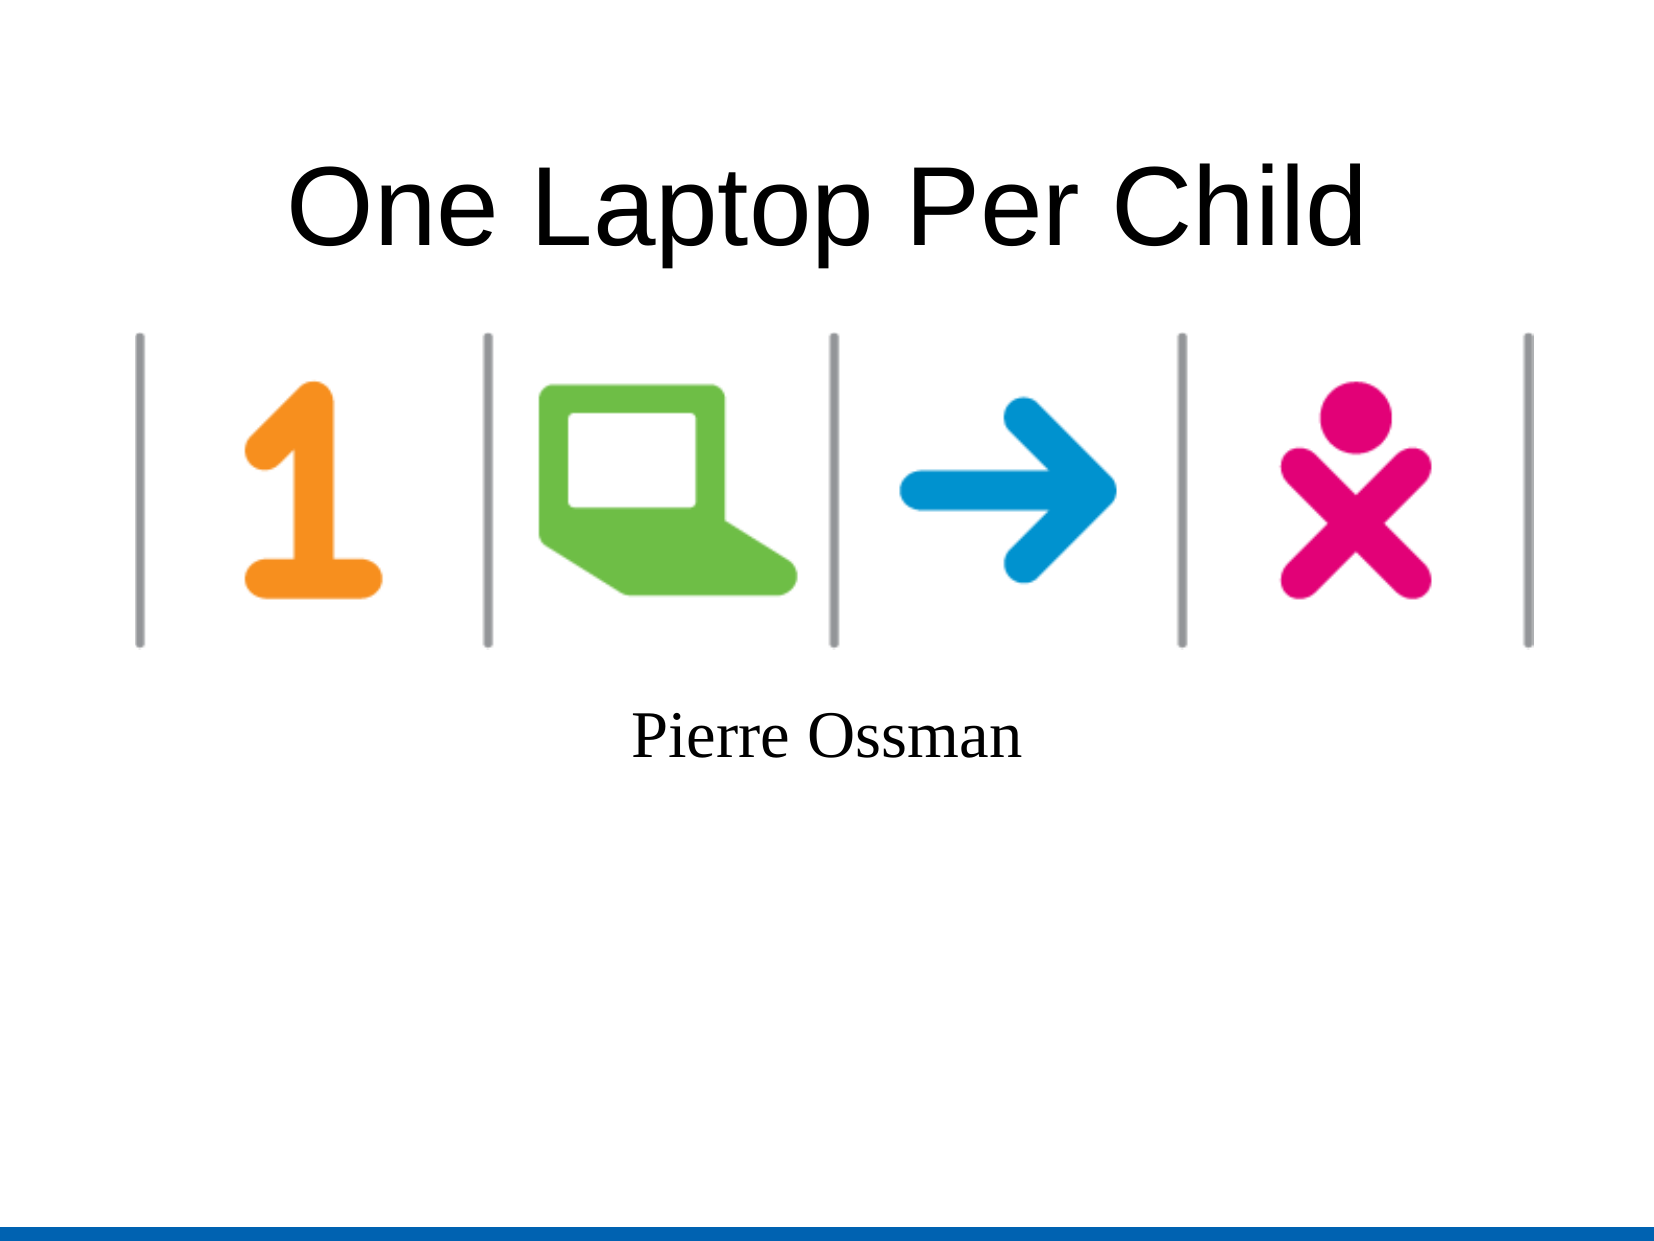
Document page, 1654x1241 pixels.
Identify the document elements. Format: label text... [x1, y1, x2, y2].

picture [135, 332, 1534, 650]
title One Laptop Per Child [121, 102, 1534, 310]
subtitle Pierre Ossman [121, 344, 1534, 1127]
